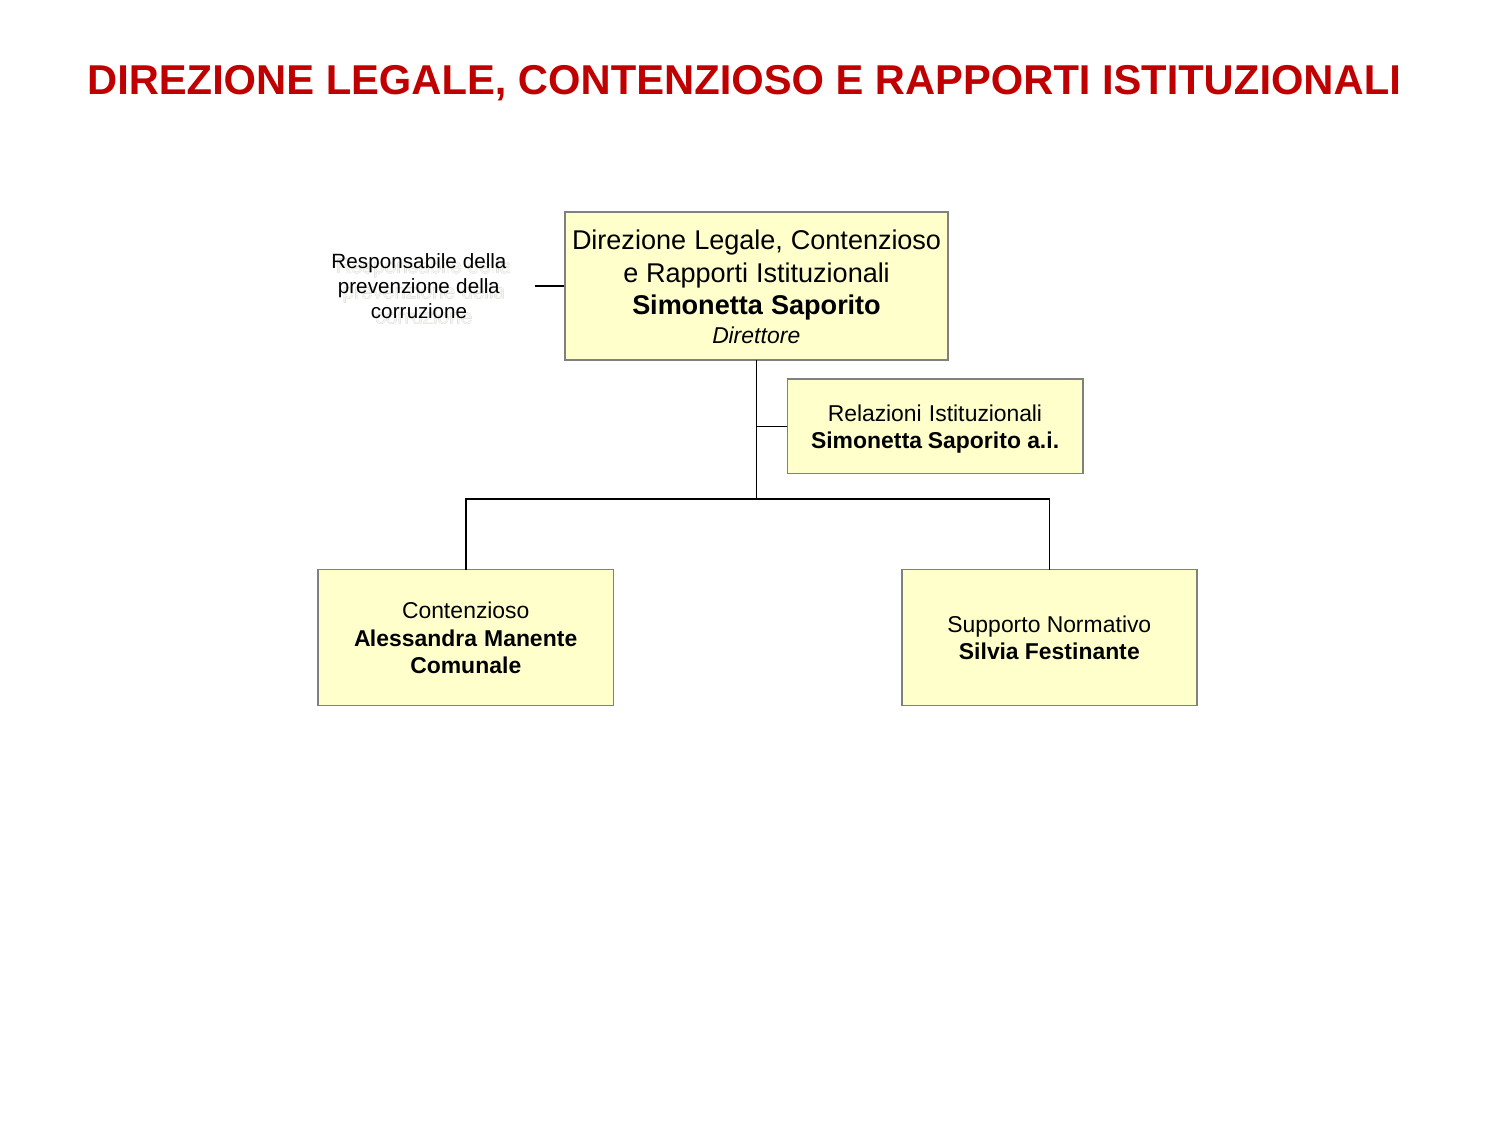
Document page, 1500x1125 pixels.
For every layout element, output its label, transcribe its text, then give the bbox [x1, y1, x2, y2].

title DIREZIONE LEGALE, CONTENZIOSO E RAPPORTI ISTITUZIONALI [72, 45, 1462, 128]
picture [302, 210, 1198, 706]
